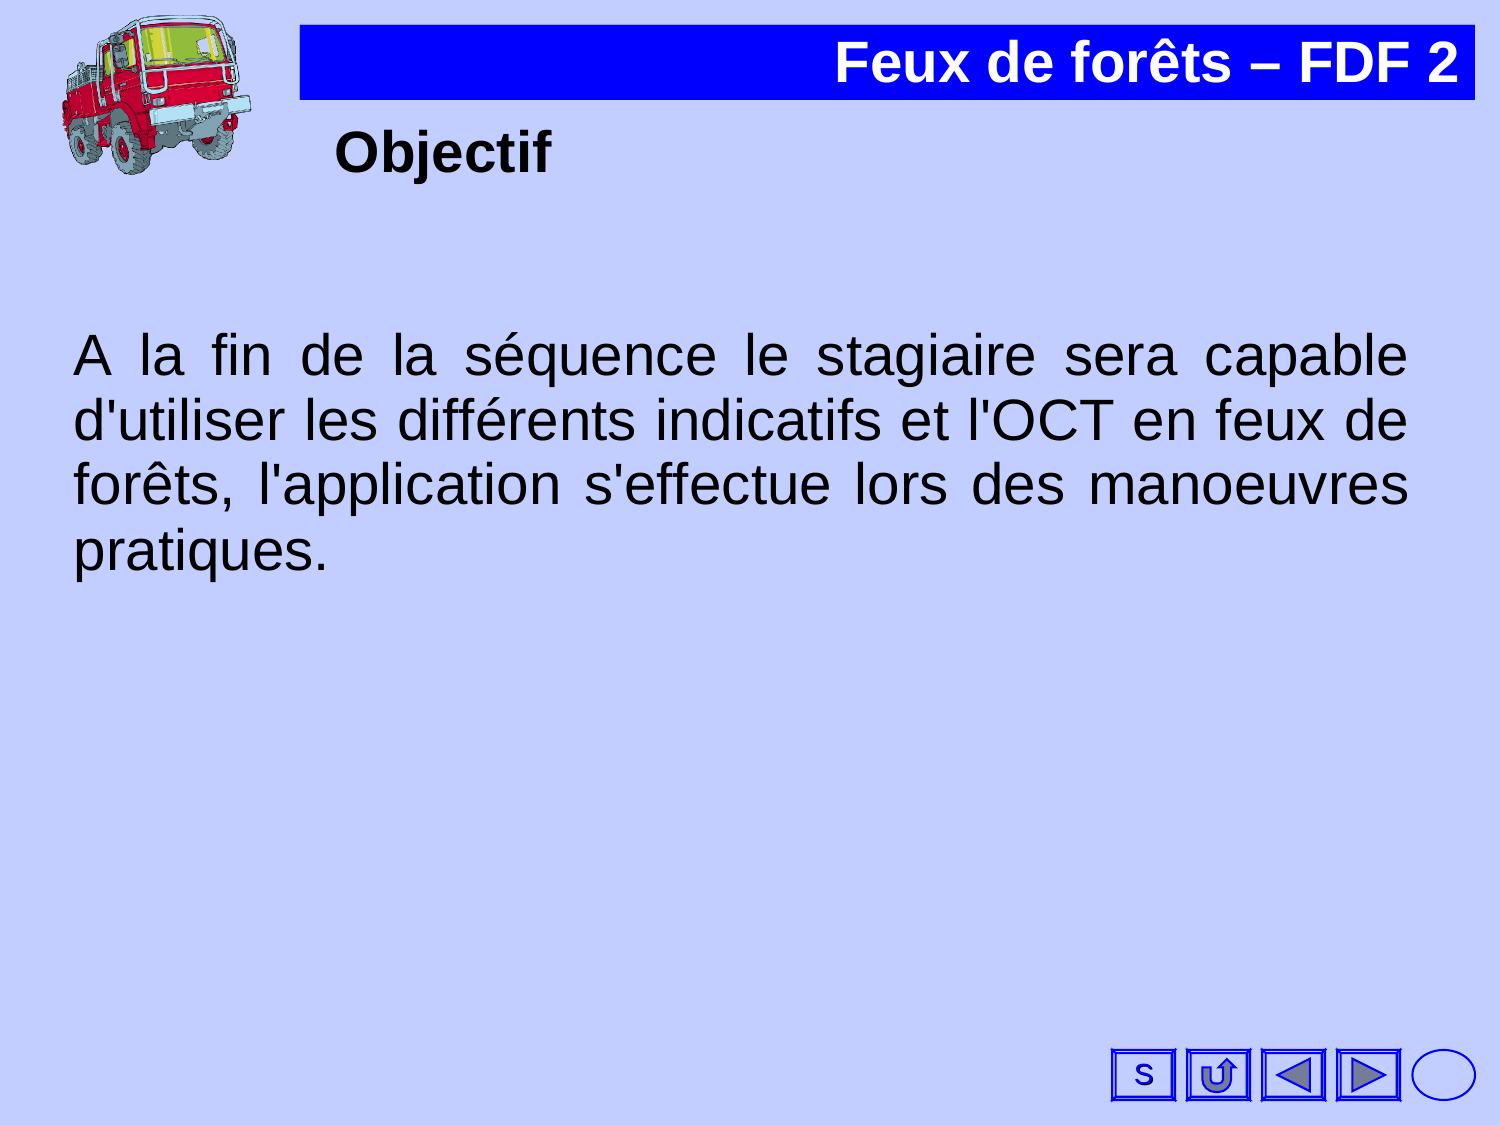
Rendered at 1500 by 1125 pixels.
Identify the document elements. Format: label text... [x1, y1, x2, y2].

text_box [1412, 1049, 1476, 1101]
text_box A la fin de la séquence le stagiaire sera capable d'utiliser les différents indicatifs et l'OCT en feux de forêts, l'application s'effectue lors des manoeuvres pratiques. [59, 314, 1477, 591]
text_box Objectif [319, 112, 568, 193]
text_box Feux de forêts – FDF 2 [299, 24, 1475, 100]
